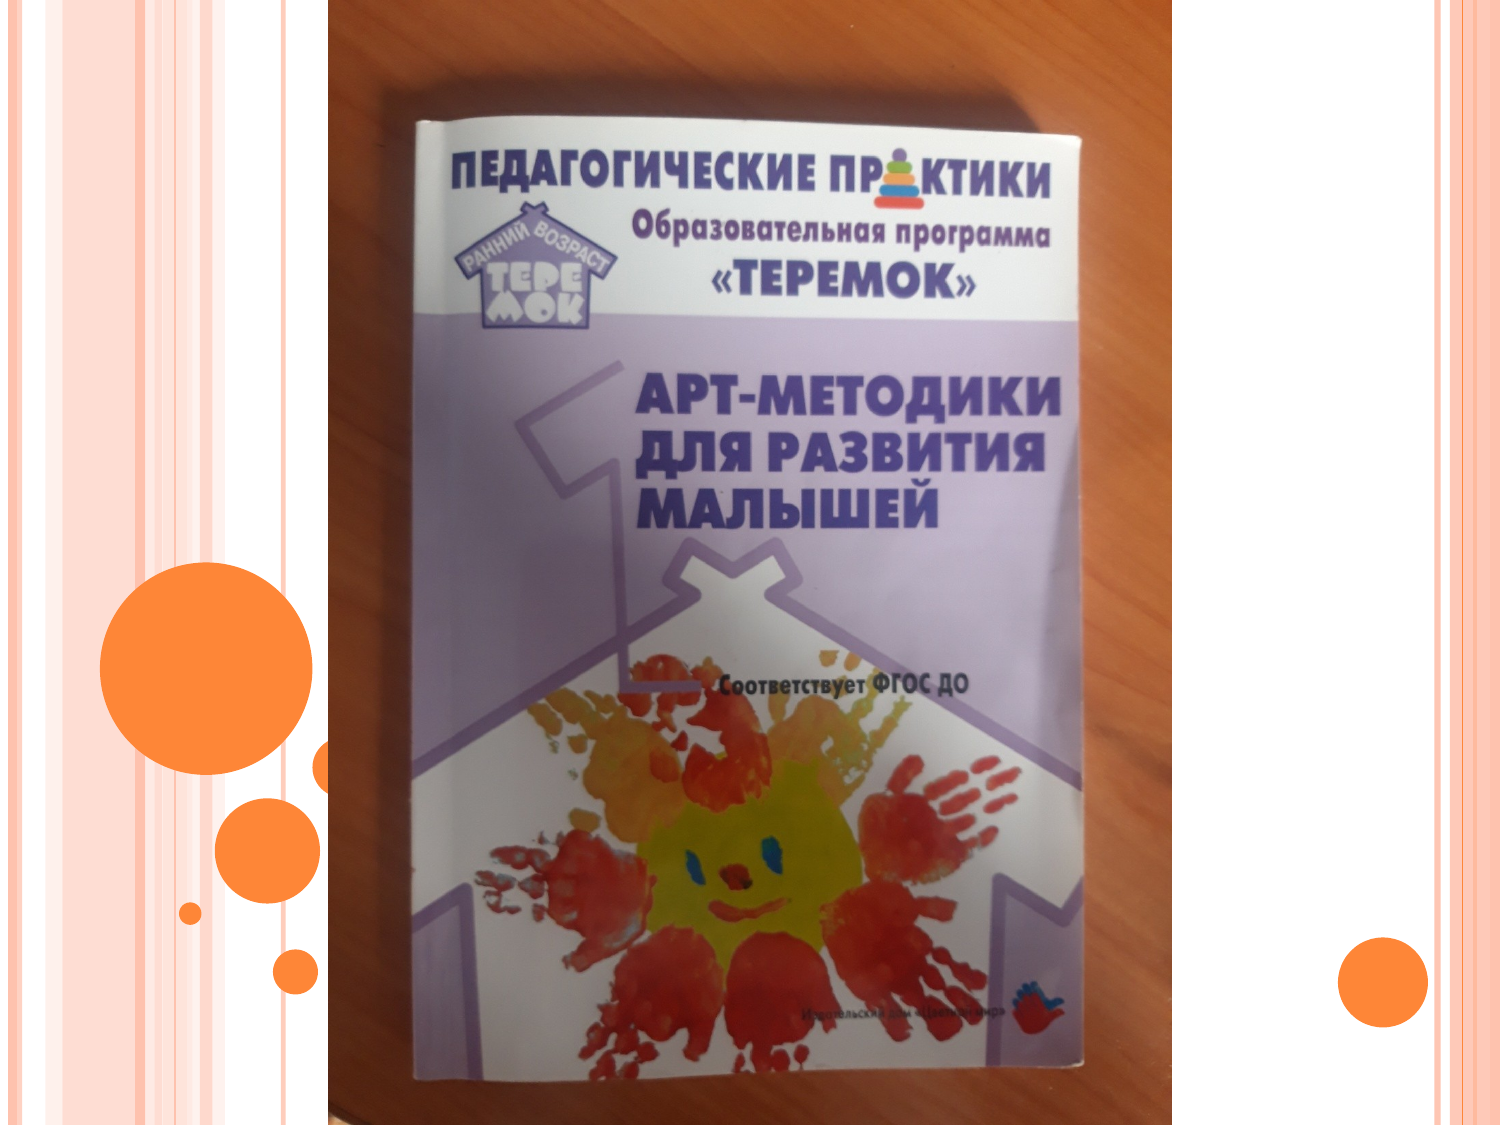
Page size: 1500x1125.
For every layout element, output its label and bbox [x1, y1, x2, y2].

picture [328, 0, 1172, 1125]
